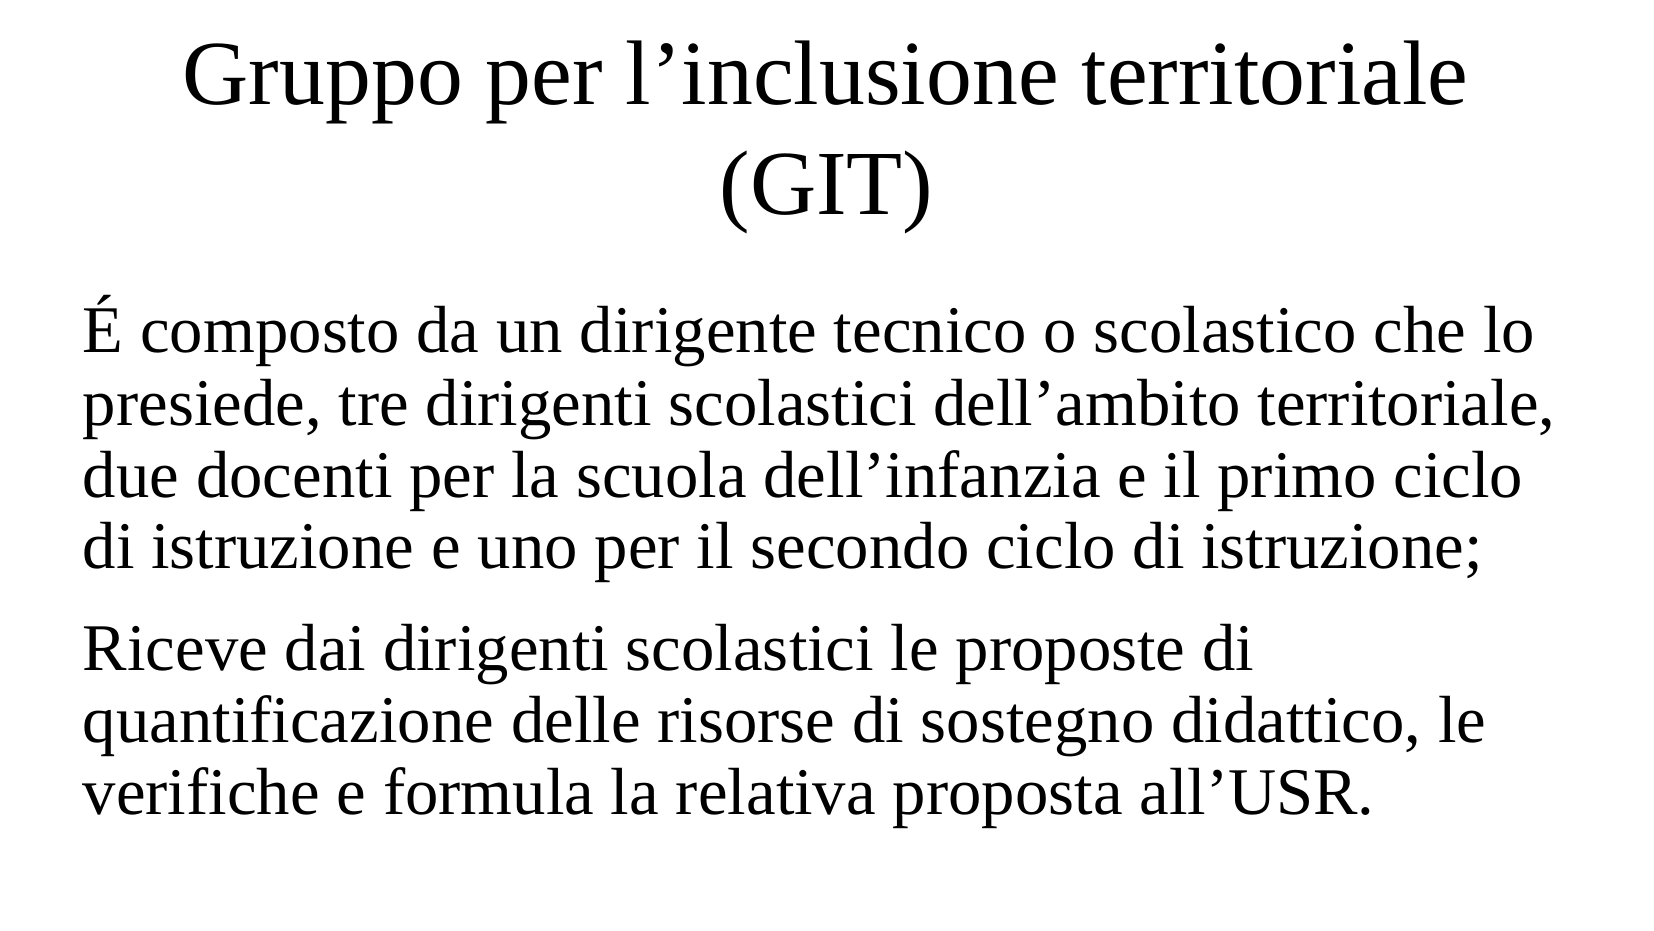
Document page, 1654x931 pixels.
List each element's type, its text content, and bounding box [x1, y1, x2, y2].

list É composto da un dirigente tecnico o scolastico che lo presiede, tre dirigenti scolastici dell’ambito territoriale, due docenti per la scuola dell’infanzia e il primo ciclo di istruzione e uno per il secondo ciclo di istruzione; Riceve dai dirigenti scolastici le proposte di quantificazione delle risorse di sostegno didattico, le verifiche e formula la relativa proposta all’USR. [82, 295, 1571, 835]
title Gruppo per l’inclusione territoriale (GIT) [82, 13, 1571, 217]
